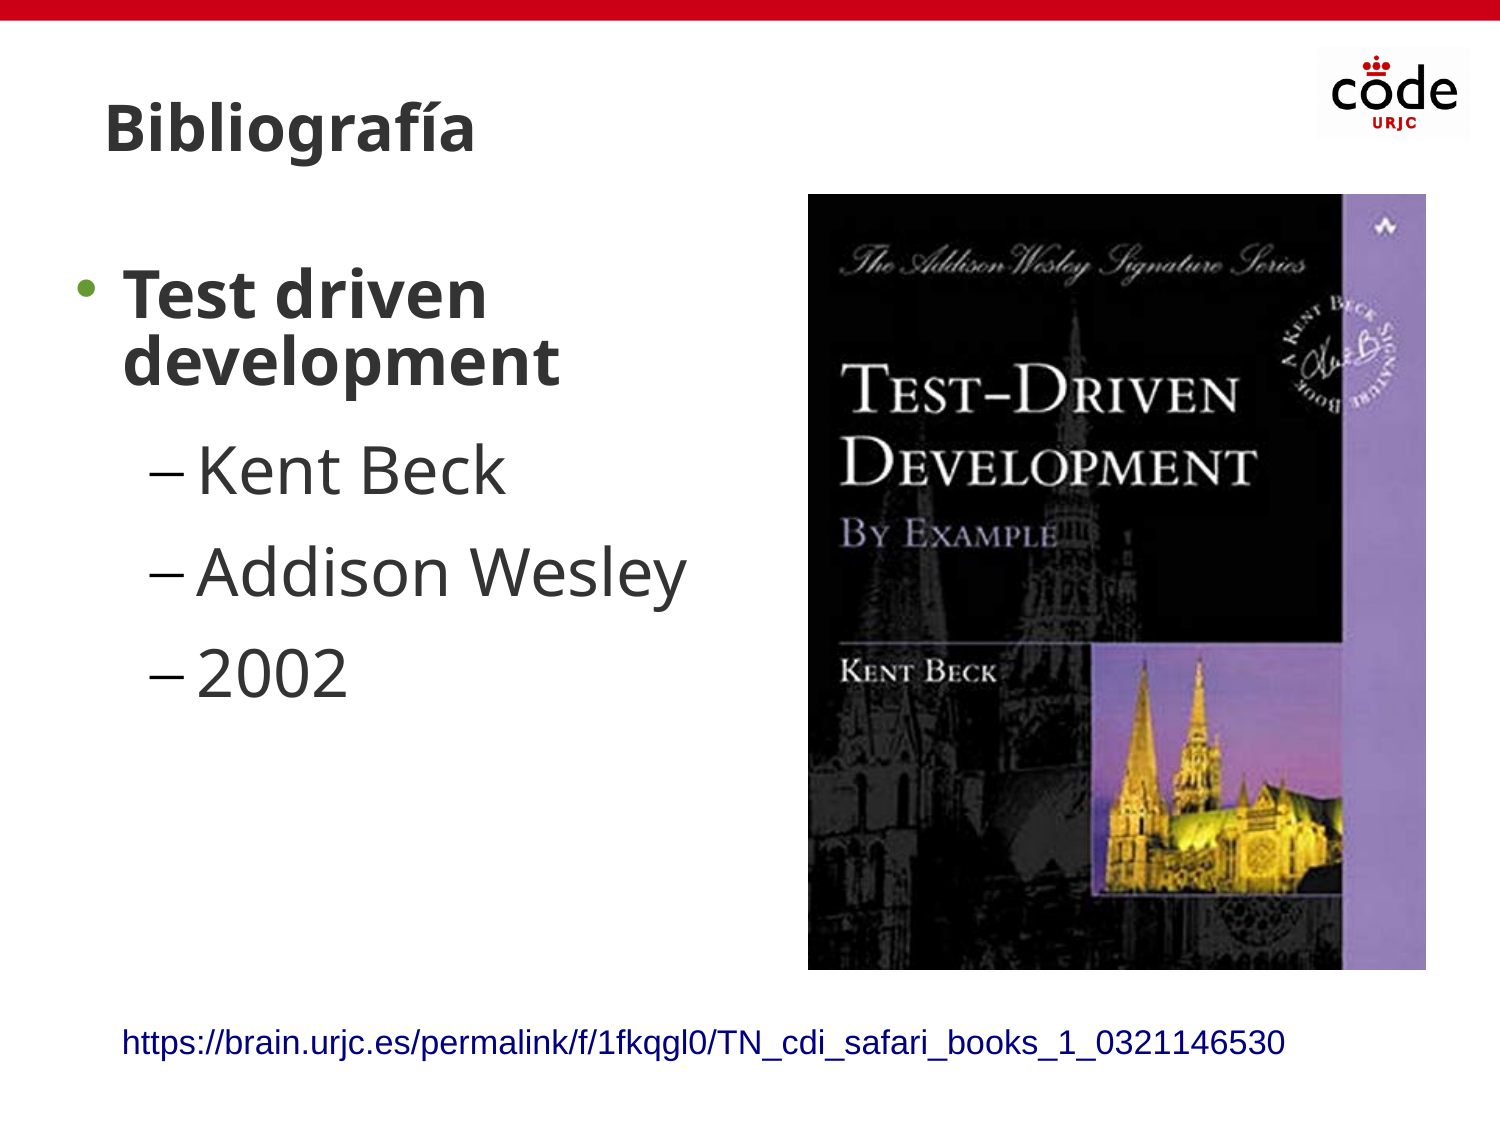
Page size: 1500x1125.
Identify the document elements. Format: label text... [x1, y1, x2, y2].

list Test driven development Kent Beck Addison Wesley 2002 [75, 263, 734, 916]
title Bibliografía [68, 0, 1308, 167]
picture [1317, 47, 1470, 140]
text_box https://brain.urjc.es/permalink/f/1fkqgl0/TN_cdi_safari_books_1_0321146530 [27, 1016, 1391, 1079]
picture [808, 194, 1426, 970]
